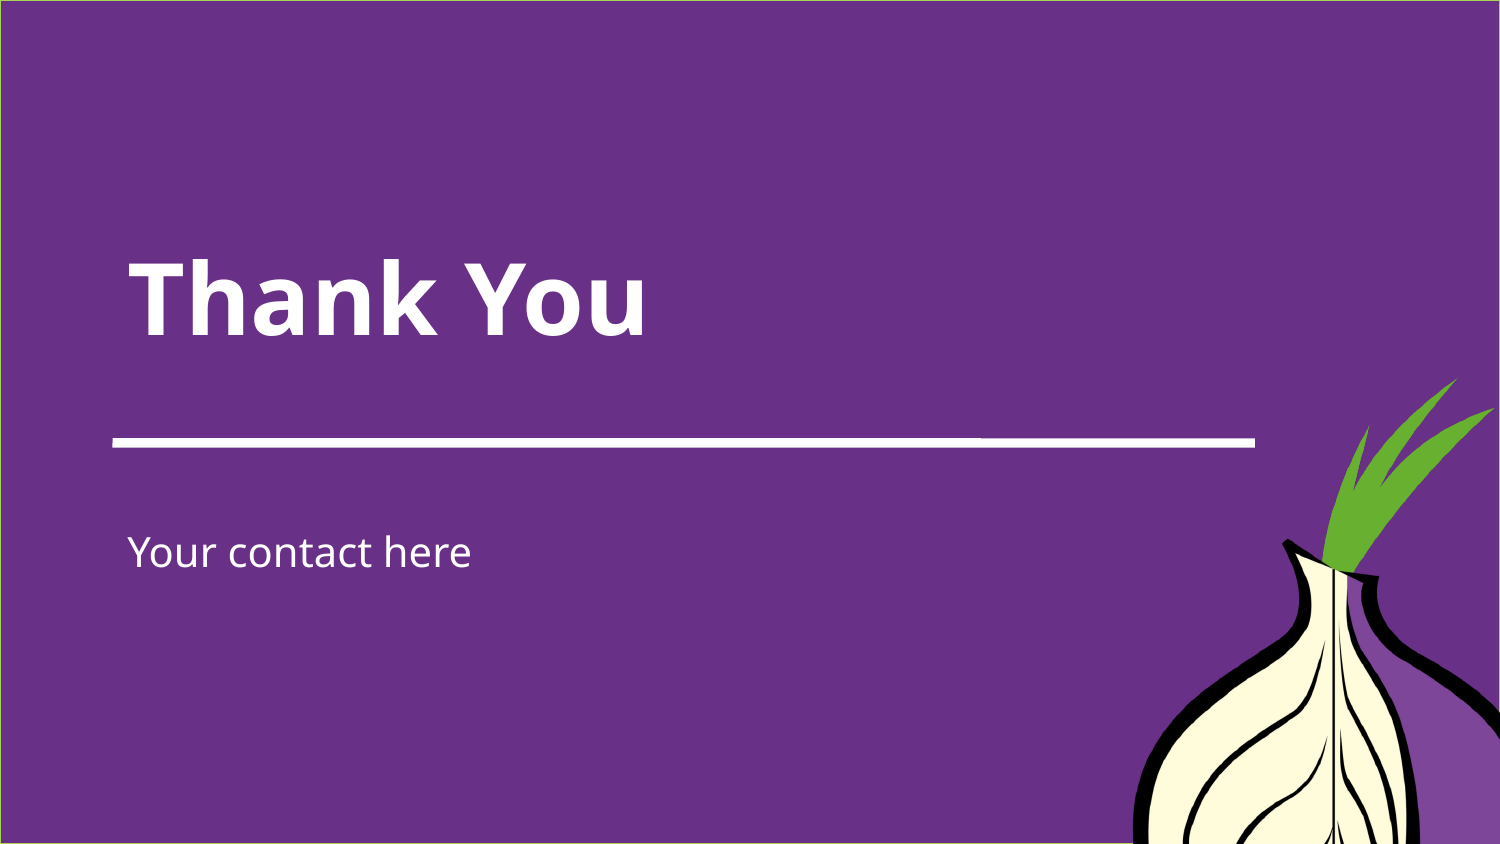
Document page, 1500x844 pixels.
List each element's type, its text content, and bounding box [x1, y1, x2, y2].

picture [1122, 377, 1500, 844]
text_box Your contact here [112, 478, 1275, 694]
text_box Thank You [112, 148, 1388, 443]
